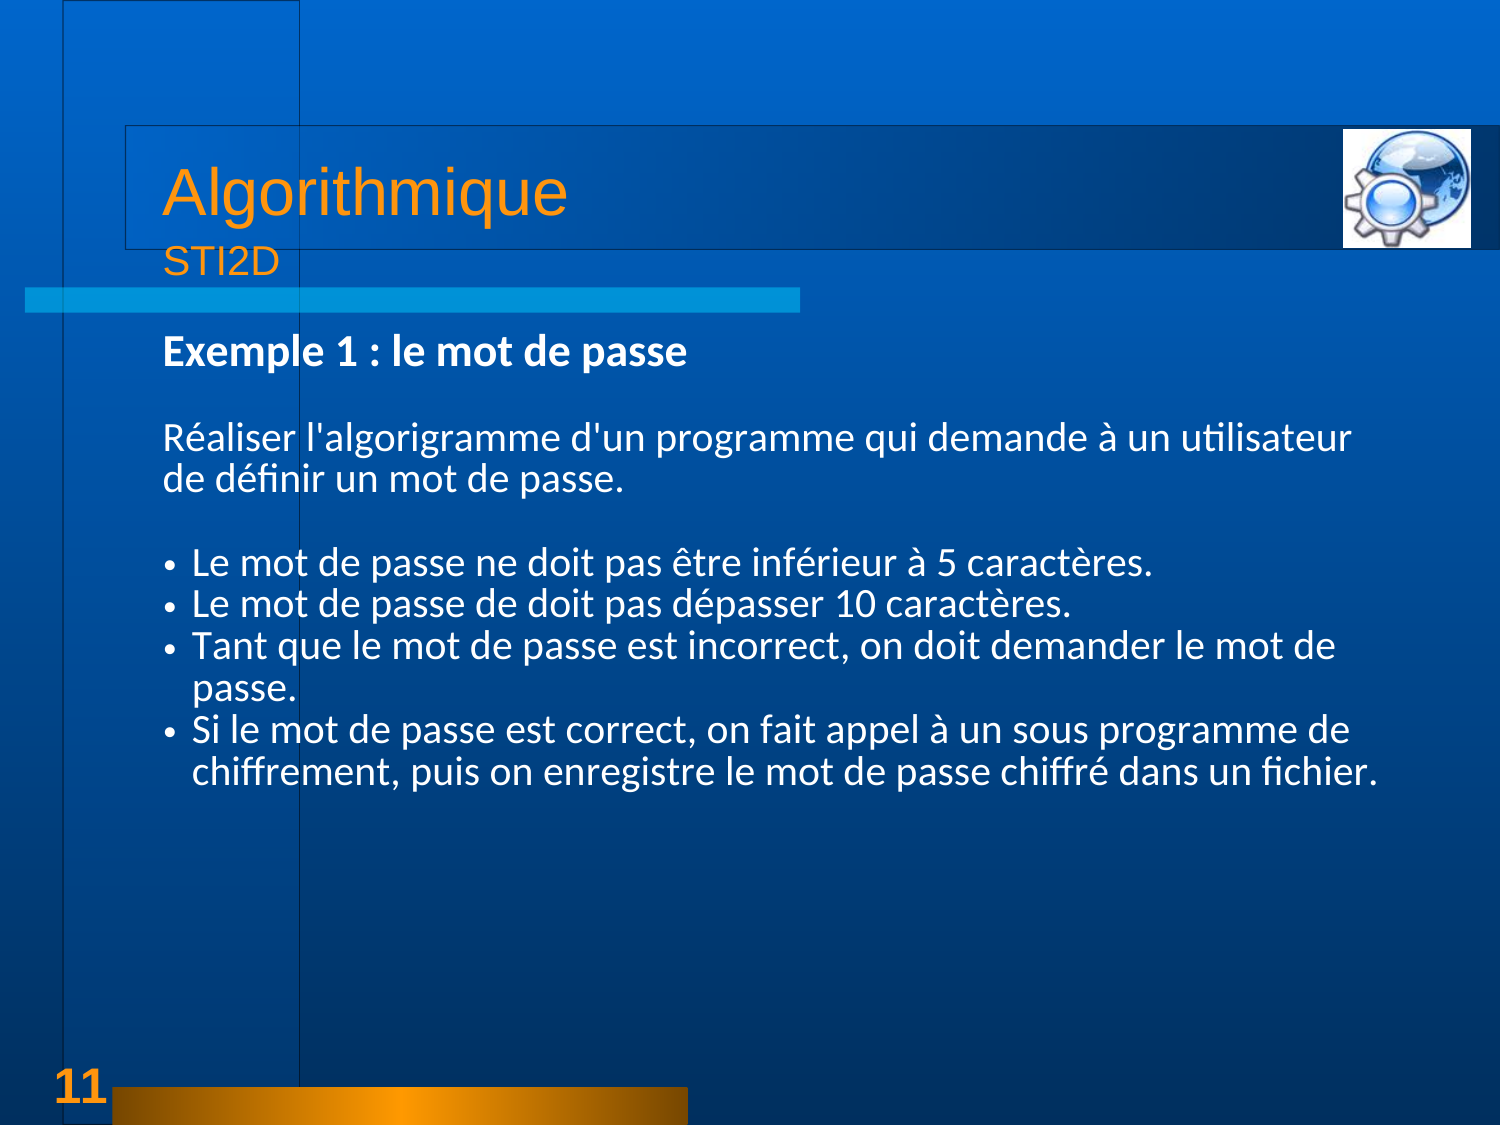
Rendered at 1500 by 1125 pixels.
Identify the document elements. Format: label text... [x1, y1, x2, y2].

picture [1343, 129, 1471, 248]
text_box Exemple 1 : le mot de passe Réaliser l'algorigramme d'un programme qui demande à un utilisateur de définir un mot de passe. Le mot de passe ne doit pas être inférieur à 5 caractères. Le mot de passe de doit pas dépasser 10 caractères. Tant que le mot de passe est incorrect, on doit demander le mot de passe. Si le mot de passe est correct, on fait appel à un sous programme de chiffrement, puis on enregistre le mot de passe chiffré dans un fichier. [147, 324, 1418, 906]
